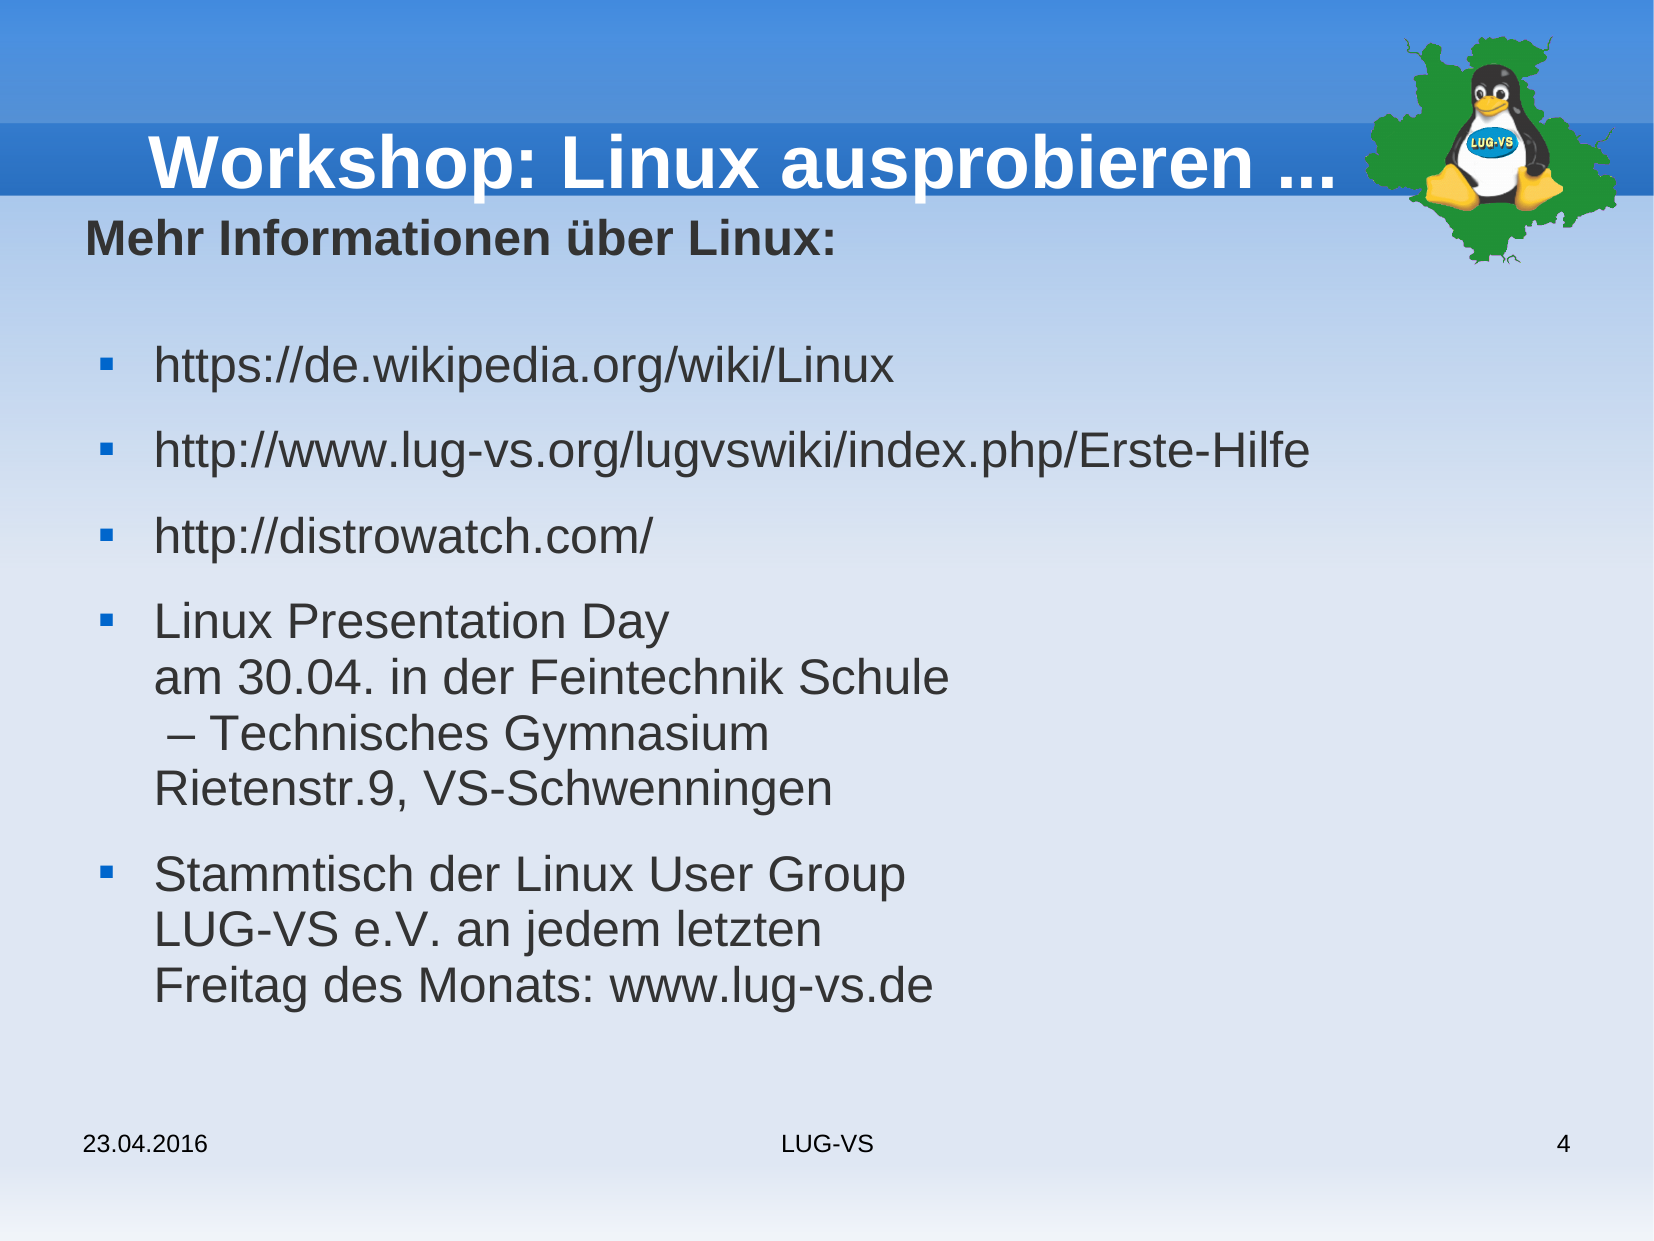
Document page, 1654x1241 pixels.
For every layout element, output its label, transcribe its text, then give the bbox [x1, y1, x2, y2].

picture [0, 0, 1654, 1241]
title Workshop: Linux ausprobieren ... [0, 59, 1489, 267]
text_box Mehr Informationen über Linux: [14, 209, 981, 267]
list https://de.wikipedia.org/wiki/Linux http://www.lug-vs.org/lugvswiki/index.php/Erste-Hilfe http://distrowatch.com/ Linux Presentation Day am 30.04. in der Feintechnik Schule – Technisches Gymnasium Rietenstr.9, VS-Schwenningen Stammtisch der Linux User Group LUG-VS e.V. an jedem letzten Freitag des Monats: www.lug-vs.de [82, 337, 1571, 1109]
